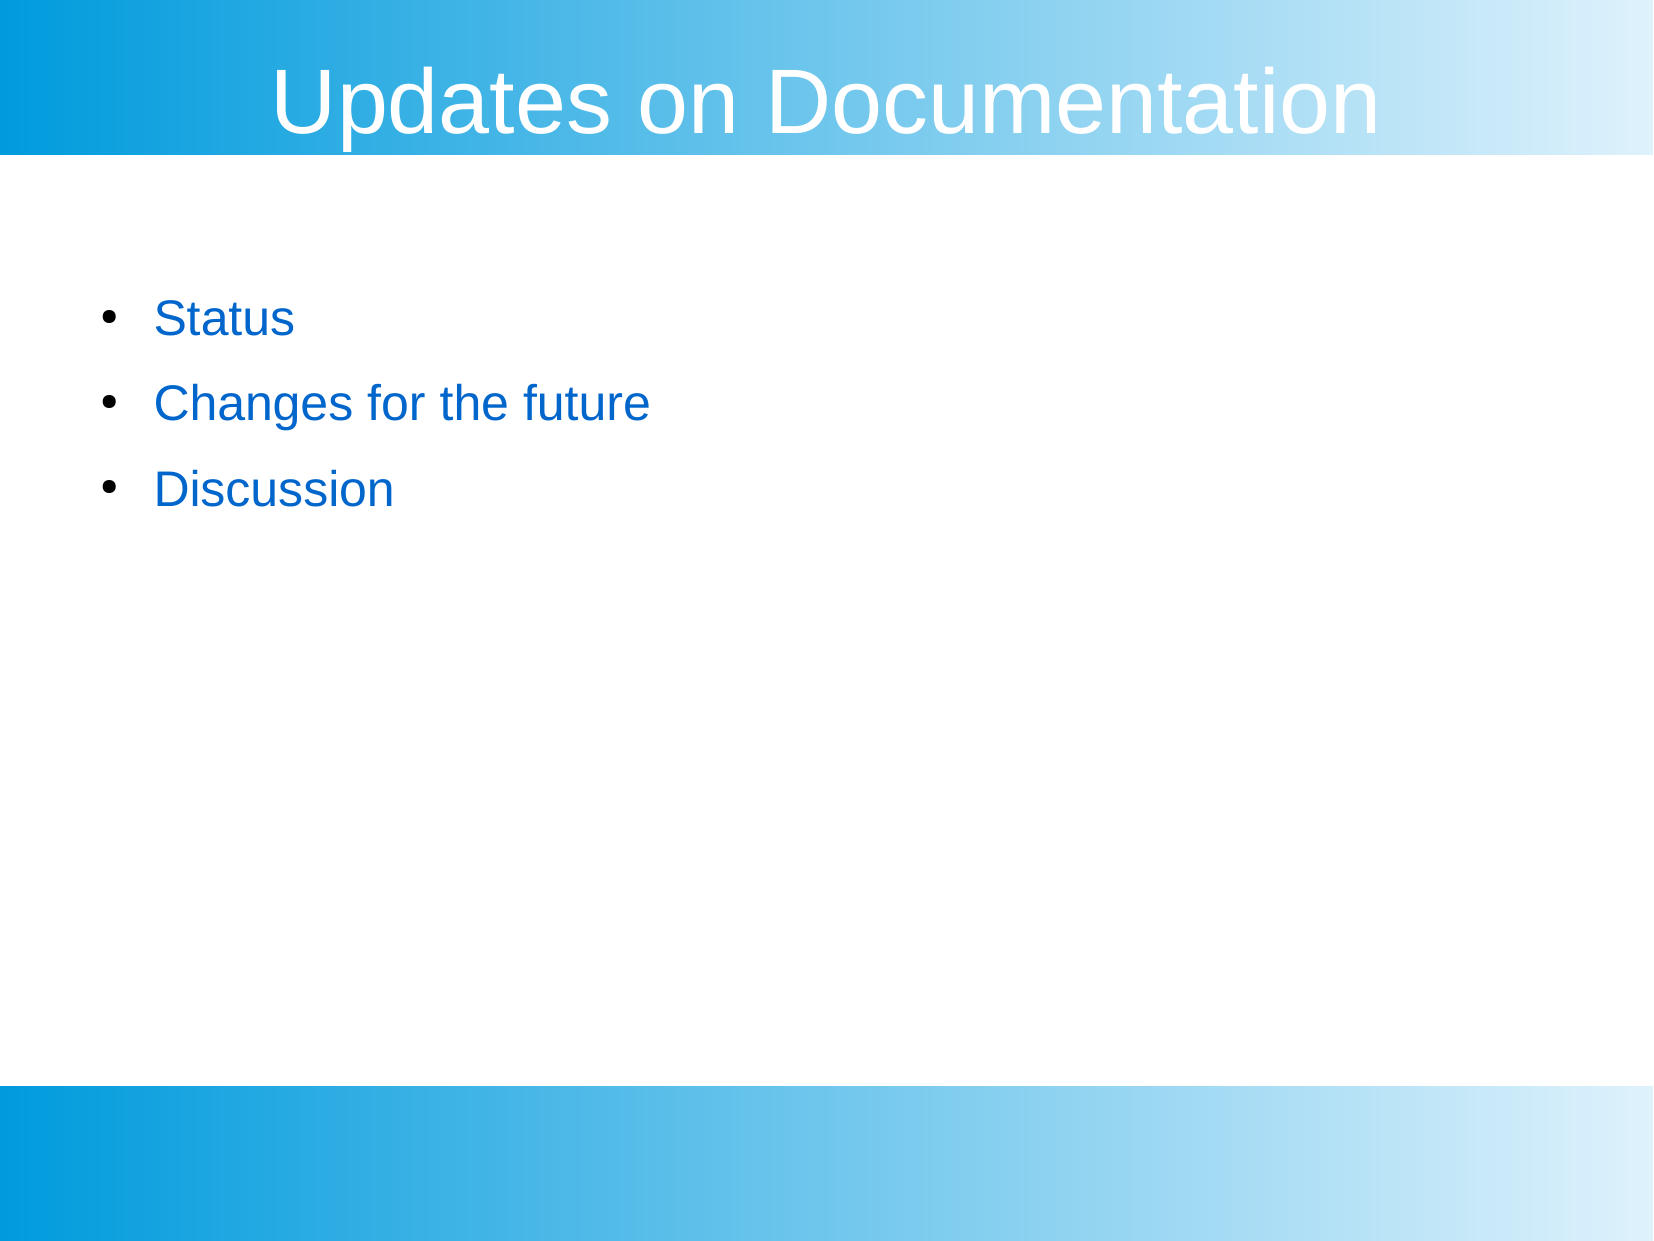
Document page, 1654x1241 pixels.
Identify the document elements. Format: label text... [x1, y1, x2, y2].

title Updates on Documentation [82, 49, 1571, 155]
list Status Changes for the future Discussion [82, 290, 1571, 1010]
